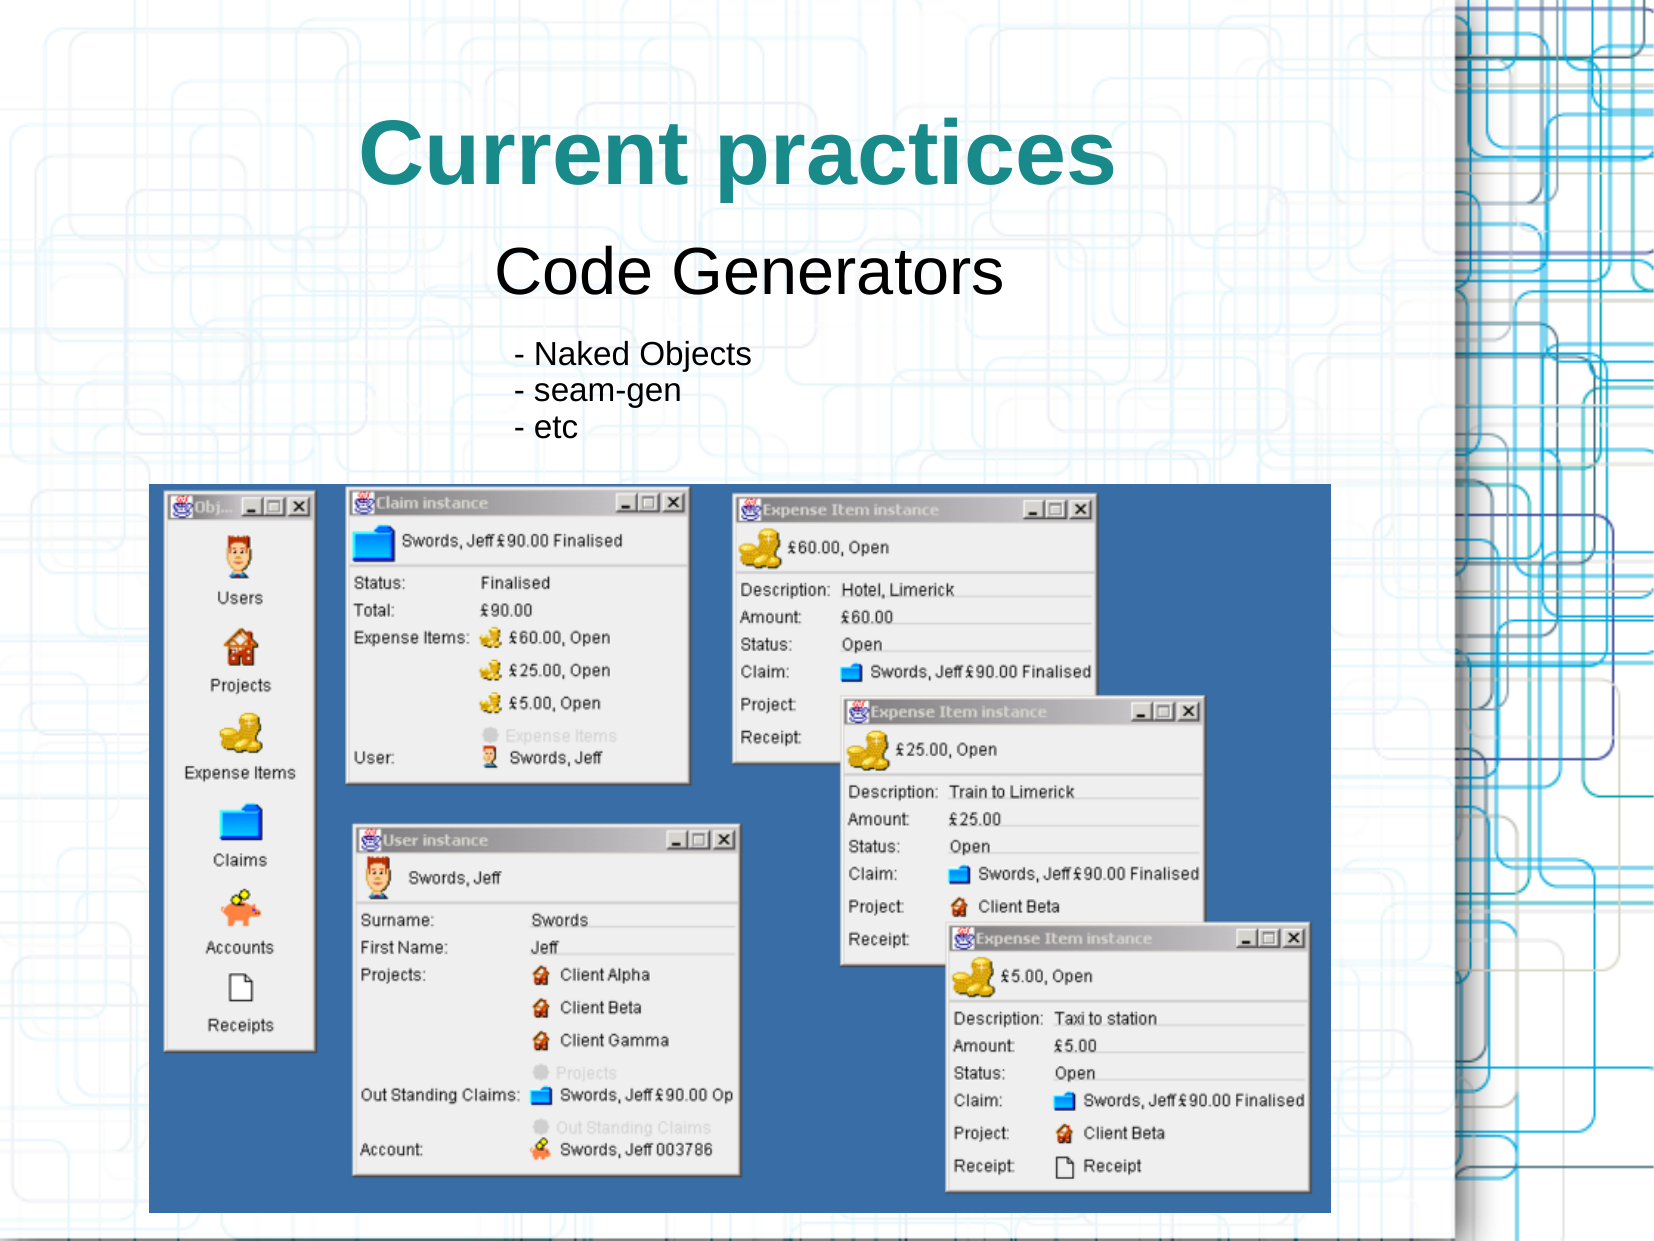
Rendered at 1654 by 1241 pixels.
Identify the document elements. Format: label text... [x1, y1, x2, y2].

picture [0, 0, 1654, 1241]
subtitle Code Generators [82, 159, 1418, 384]
text_box [59, 428, 1424, 1079]
title Current practices [59, 56, 1418, 250]
text_box - Naked Objects - seam-gen - etc [513, 327, 1134, 454]
